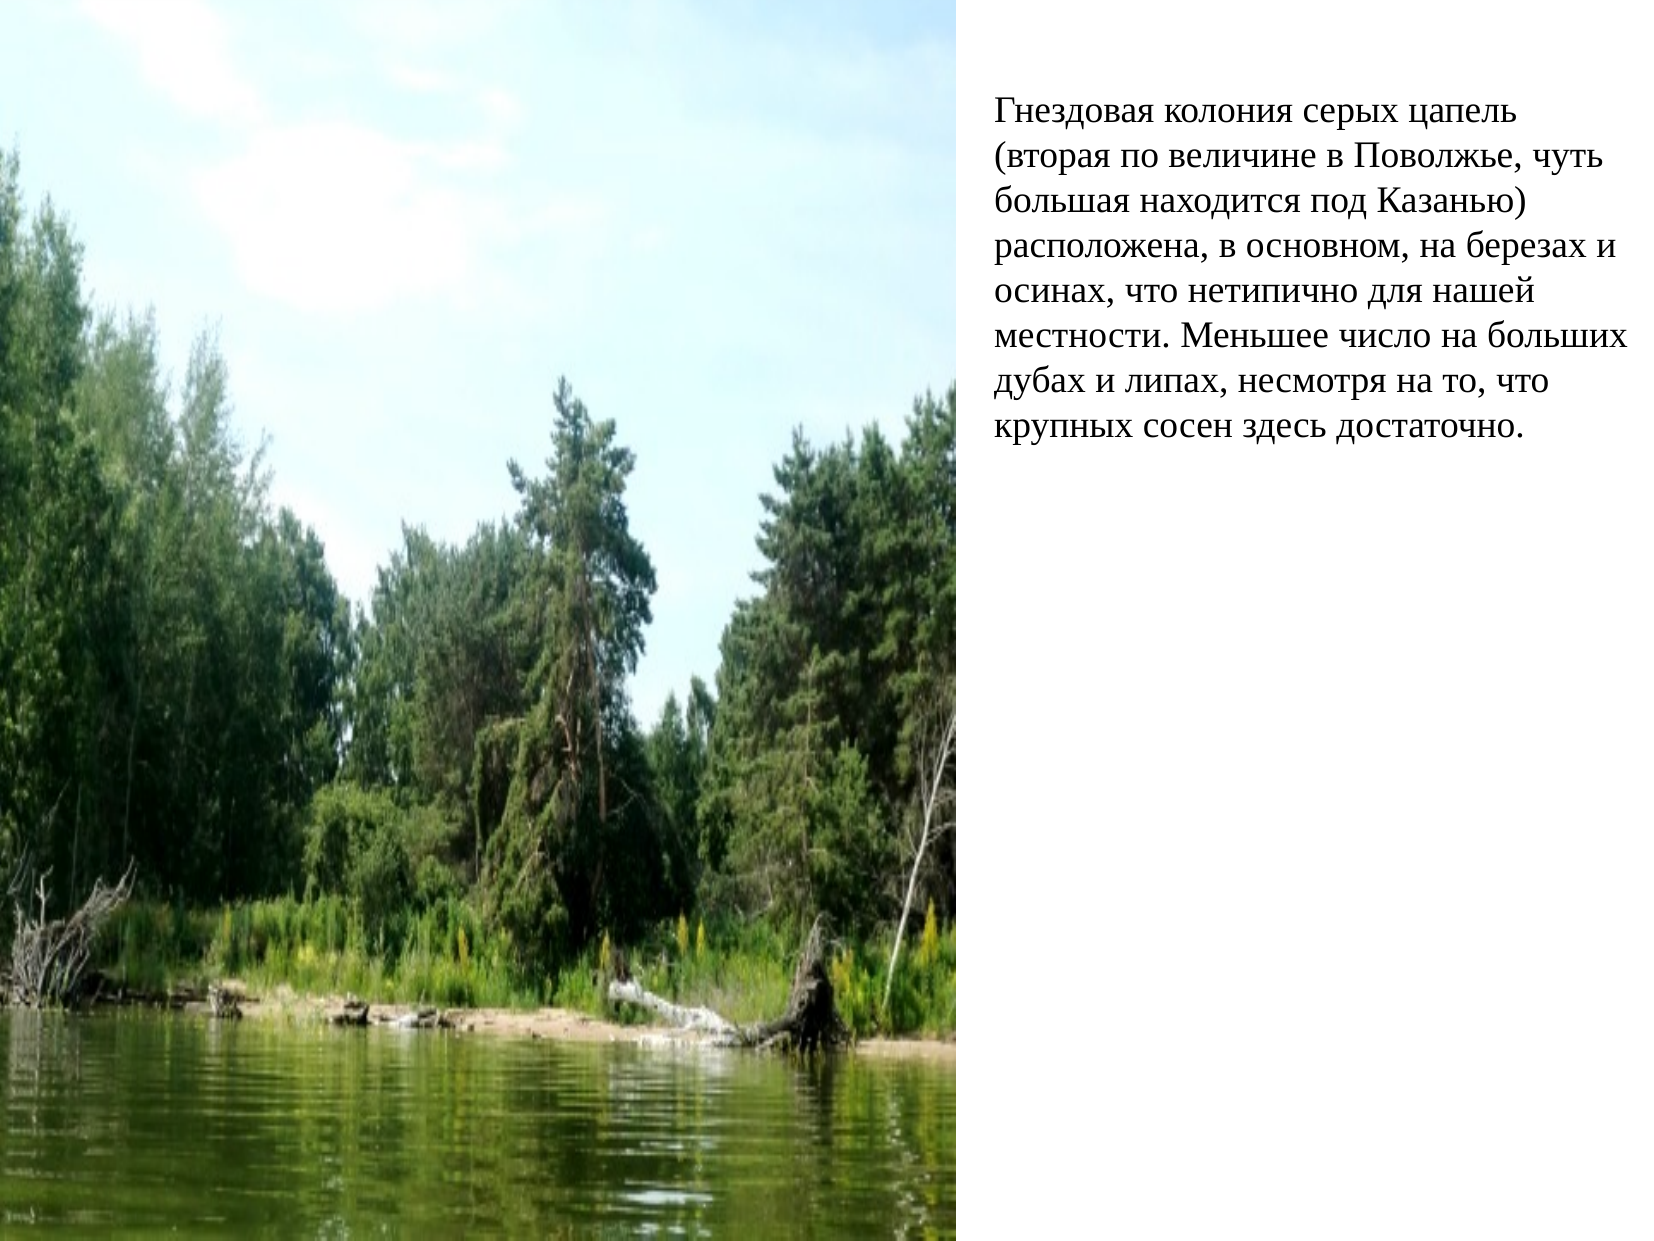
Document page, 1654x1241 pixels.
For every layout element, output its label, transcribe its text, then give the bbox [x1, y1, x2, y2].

list Гнездовая колония серых цапель (вторая по величине в Поволжье, чуть большая находится под Казанью) расположена, в основном, на березах и осинах, что нетипично для нашей местности. Меньшее число на больших дубах и липах, несмотря на то, что крупных сосен здесь достаточно. [956, 77, 1654, 1108]
picture [0, 0, 956, 1241]
